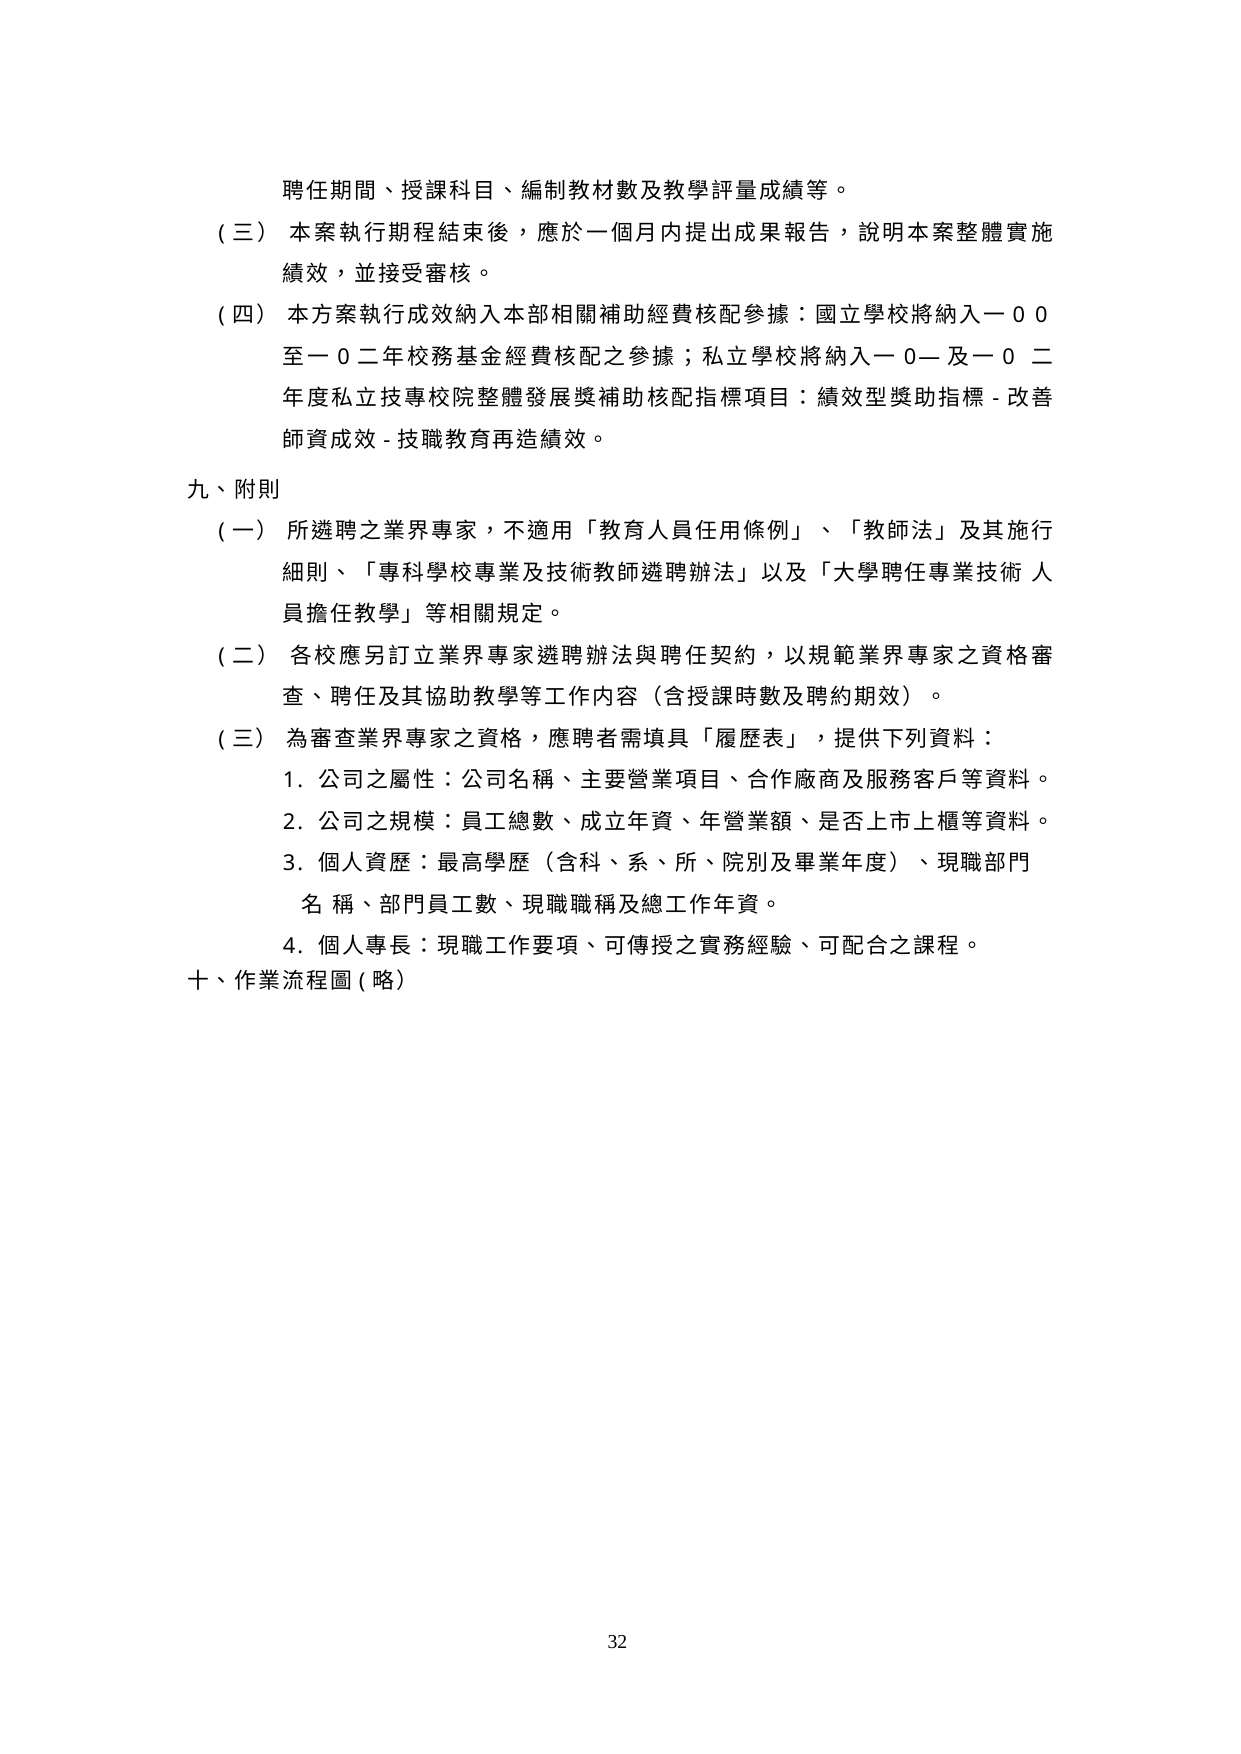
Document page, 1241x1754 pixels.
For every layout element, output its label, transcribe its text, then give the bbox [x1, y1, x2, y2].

text_box 聘任期間、授課科目、編制教材數及教學評量成績等。 (三） 本案執行期程結束後，應於一個月内提出成果報告，說明本案整體實施 績效，並接受審核。 (四） 本方案執行成效納入本部相關補助經費核配參據：國立學校將納入一0 0至一0二年校務基金經費核配之參據；私立學校將納入一0—及一0 二年度私立技專校院整體發展獎補助核配指標項目：績效型獎助指標-改善師資成效-技職教育再造績效。 九、附則 (一） 所遴聘之業界專家，不適用「教育人員任用條例」、「教師法」及其施行 細則、「專科學校專業及技術教師遴聘辦法」以及「大學聘任專業技術 人員擔任教學」等相關規定。 (二） 各校應另訂立業界專家遴聘辦法與聘任契約，以規範業界專家之資格審 查、聘任及其協助教學等工作内容（含授課時數及聘約期效）。 (三） 為審查業界專家之資格，應聘者需填具「履歷表」，提供下列資料： 1. 公司之屬性：公司名稱、主要營業項目、合作廠商及服務客戶等資料。 2. 公司之規模：員工總數、成立年資、年營業額、是否上市上櫃等資料。 3. 個人資歷：最高學歷（含科、系、所、院別及畢業年度）、現職部門名 稱、部門員工數、現職職稱及總工作年資。 4. 個人專長：現職工作要項、可傳授之實務經驗、可配合之課程。 十、作業流程圖(略） [187, 161, 1055, 1020]
text_box 32 [607, 1629, 632, 1649]
